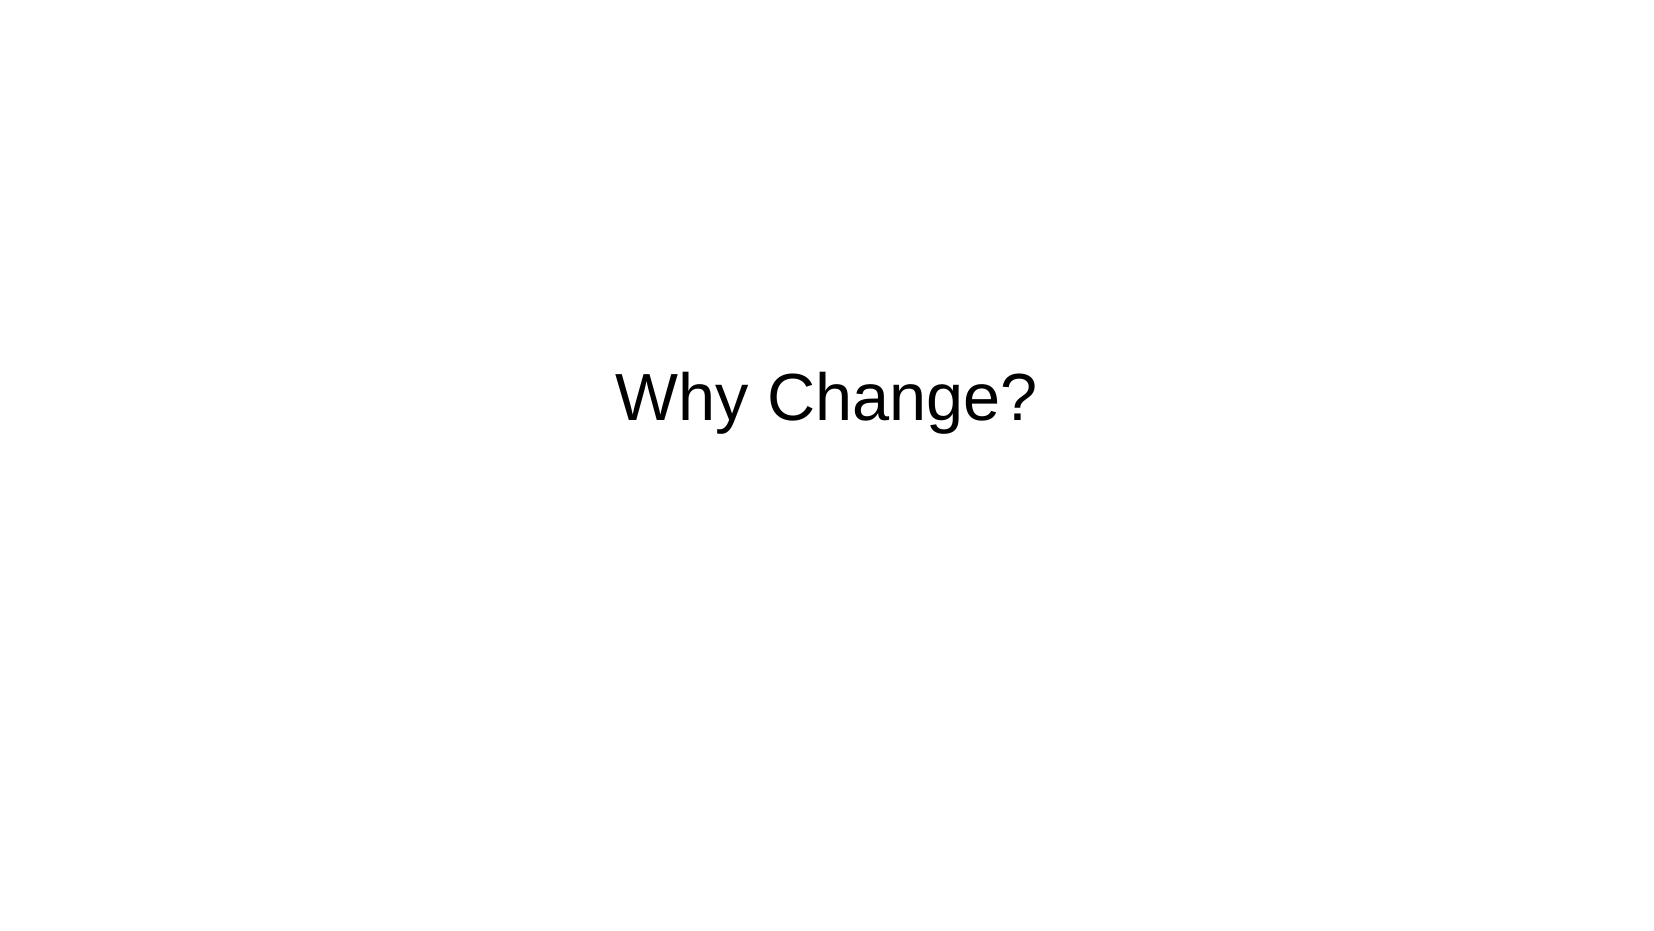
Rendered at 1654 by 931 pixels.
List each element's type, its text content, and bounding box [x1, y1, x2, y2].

subtitle Why Change? [82, 37, 1571, 757]
